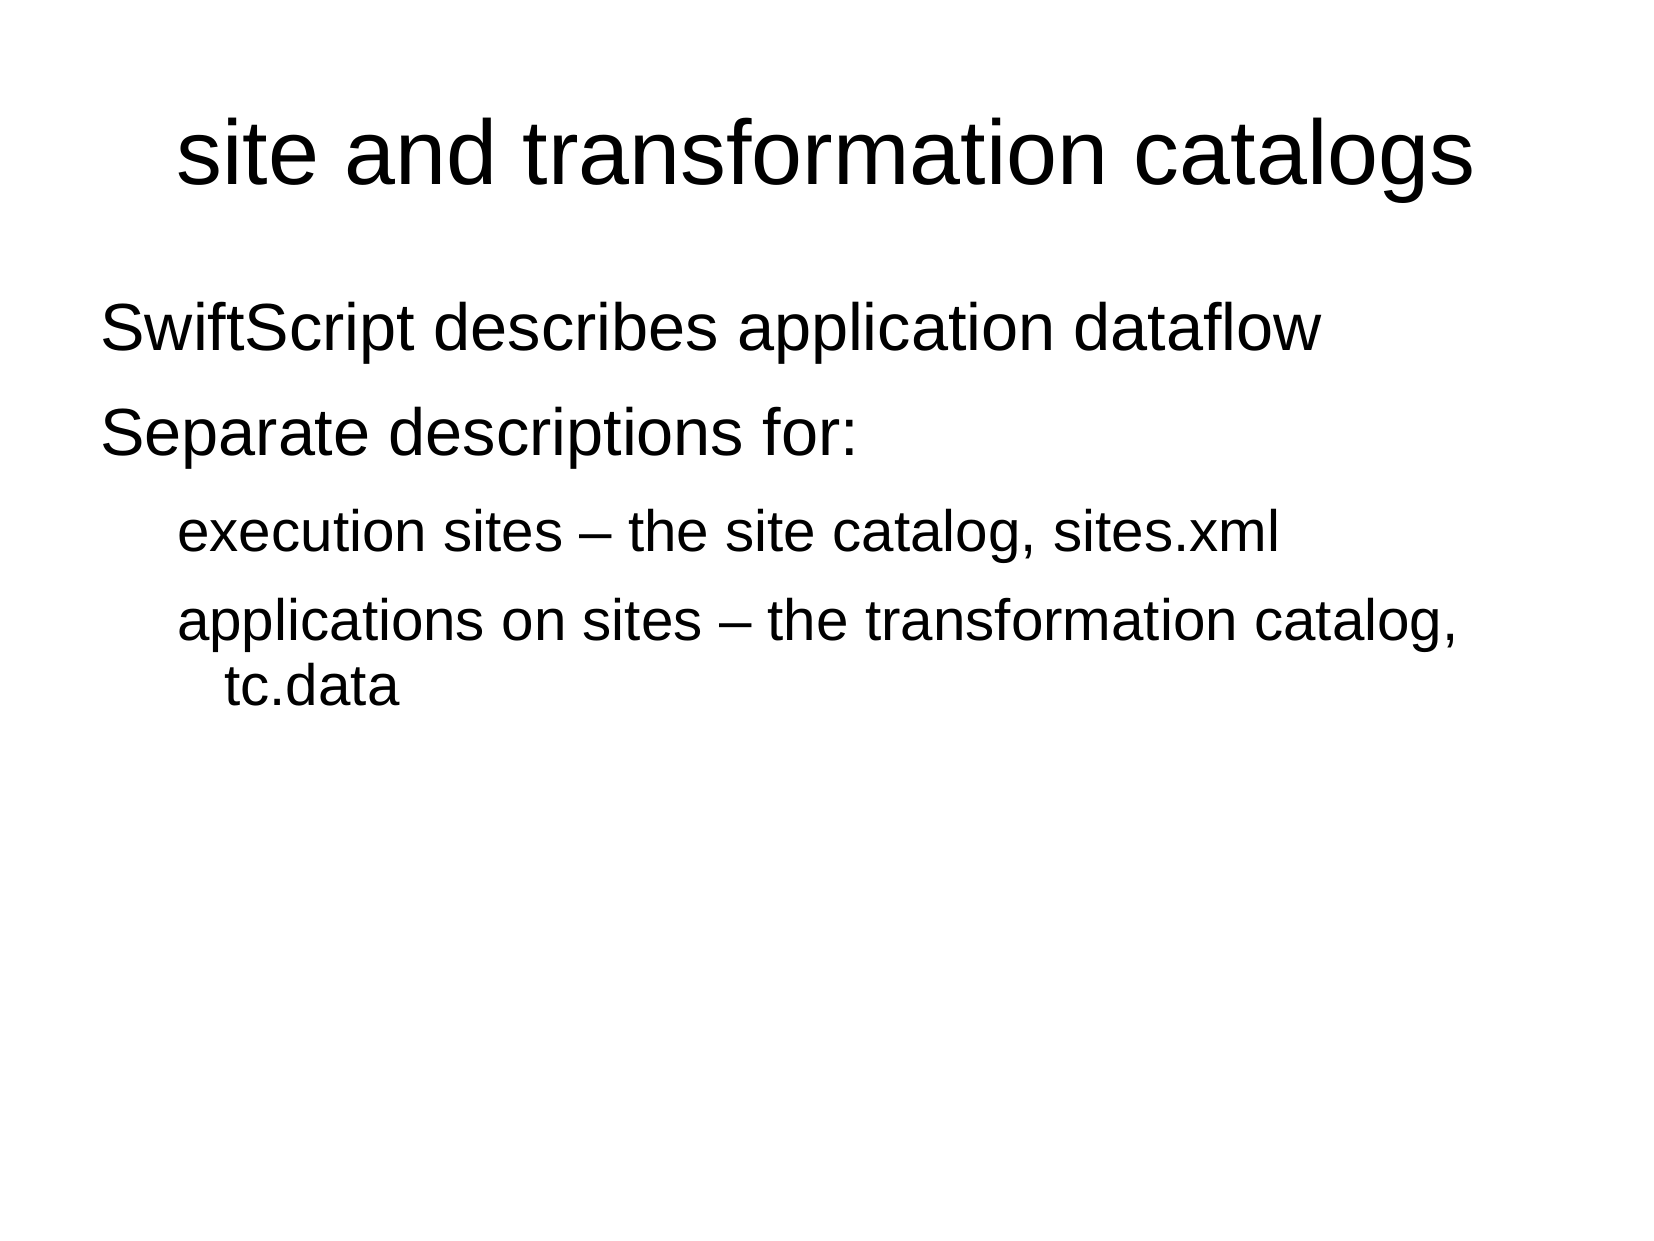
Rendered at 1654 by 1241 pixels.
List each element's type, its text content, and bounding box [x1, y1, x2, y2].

list SwiftScript describes application dataflow Separate descriptions for: execution sites – the site catalog, sites.xml applications on sites – the transformation catalog, tc.data [82, 290, 1571, 1094]
title site and transformation catalogs [82, 56, 1571, 250]
